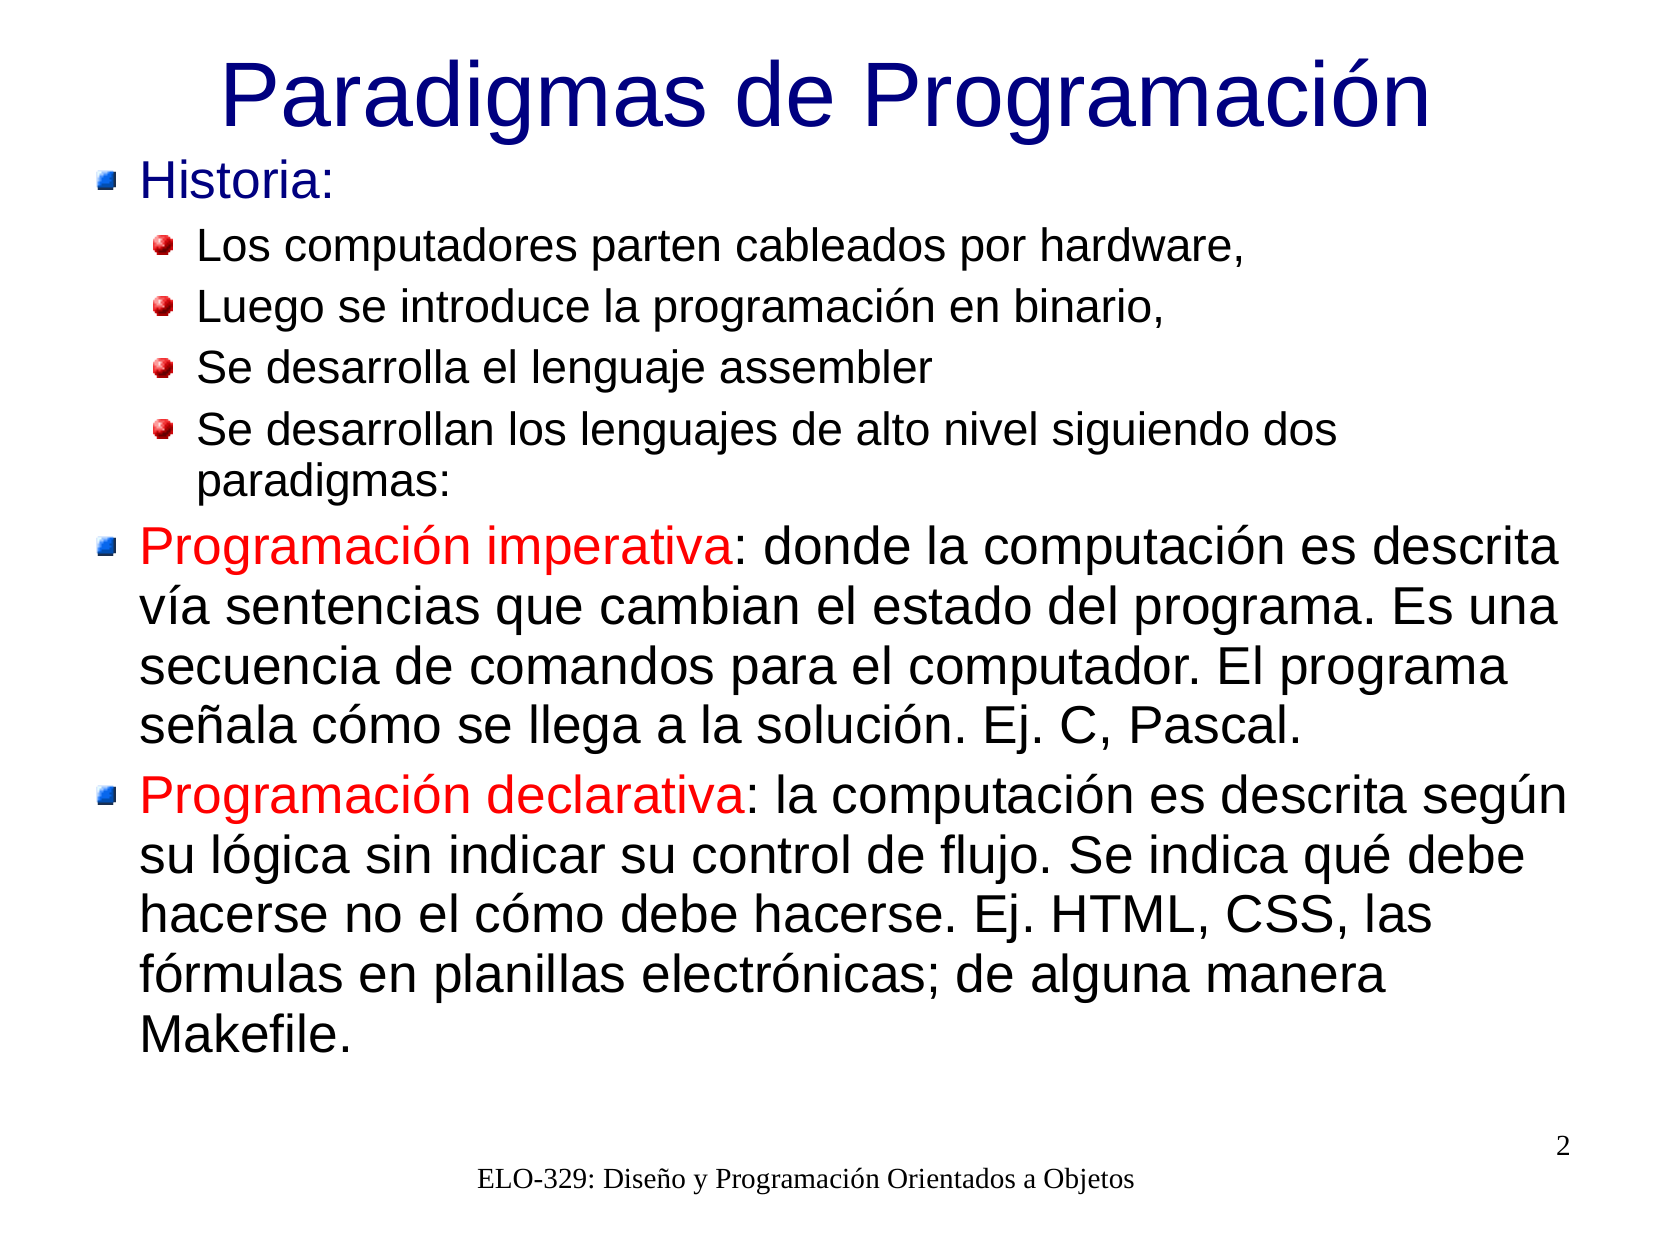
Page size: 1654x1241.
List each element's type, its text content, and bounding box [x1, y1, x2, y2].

title Paradigmas de Programación [82, 25, 1571, 150]
list Historia: Los computadores parten cableados por hardware, Luego se introduce la programación en binario, Se desarrolla el lenguaje assembler Se desarrollan los lenguajes de alto nivel siguiendo dos paradigmas: Programación imperativa: donde la computación es descrita vía sentencias que cambian el estado del programa. Es una secuencia de comandos para el computador. El programa señala cómo se llega a la solución. Ej. C, Pascal. Programación declarativa: la computación es descrita según su lógica sin indicar su control de flujo. Se indica qué debe hacerse no el cómo debe hacerse. Ej. HTML, CSS, las fórmulas en planillas electrónicas; de alguna manera Makefile. [82, 150, 1571, 1126]
